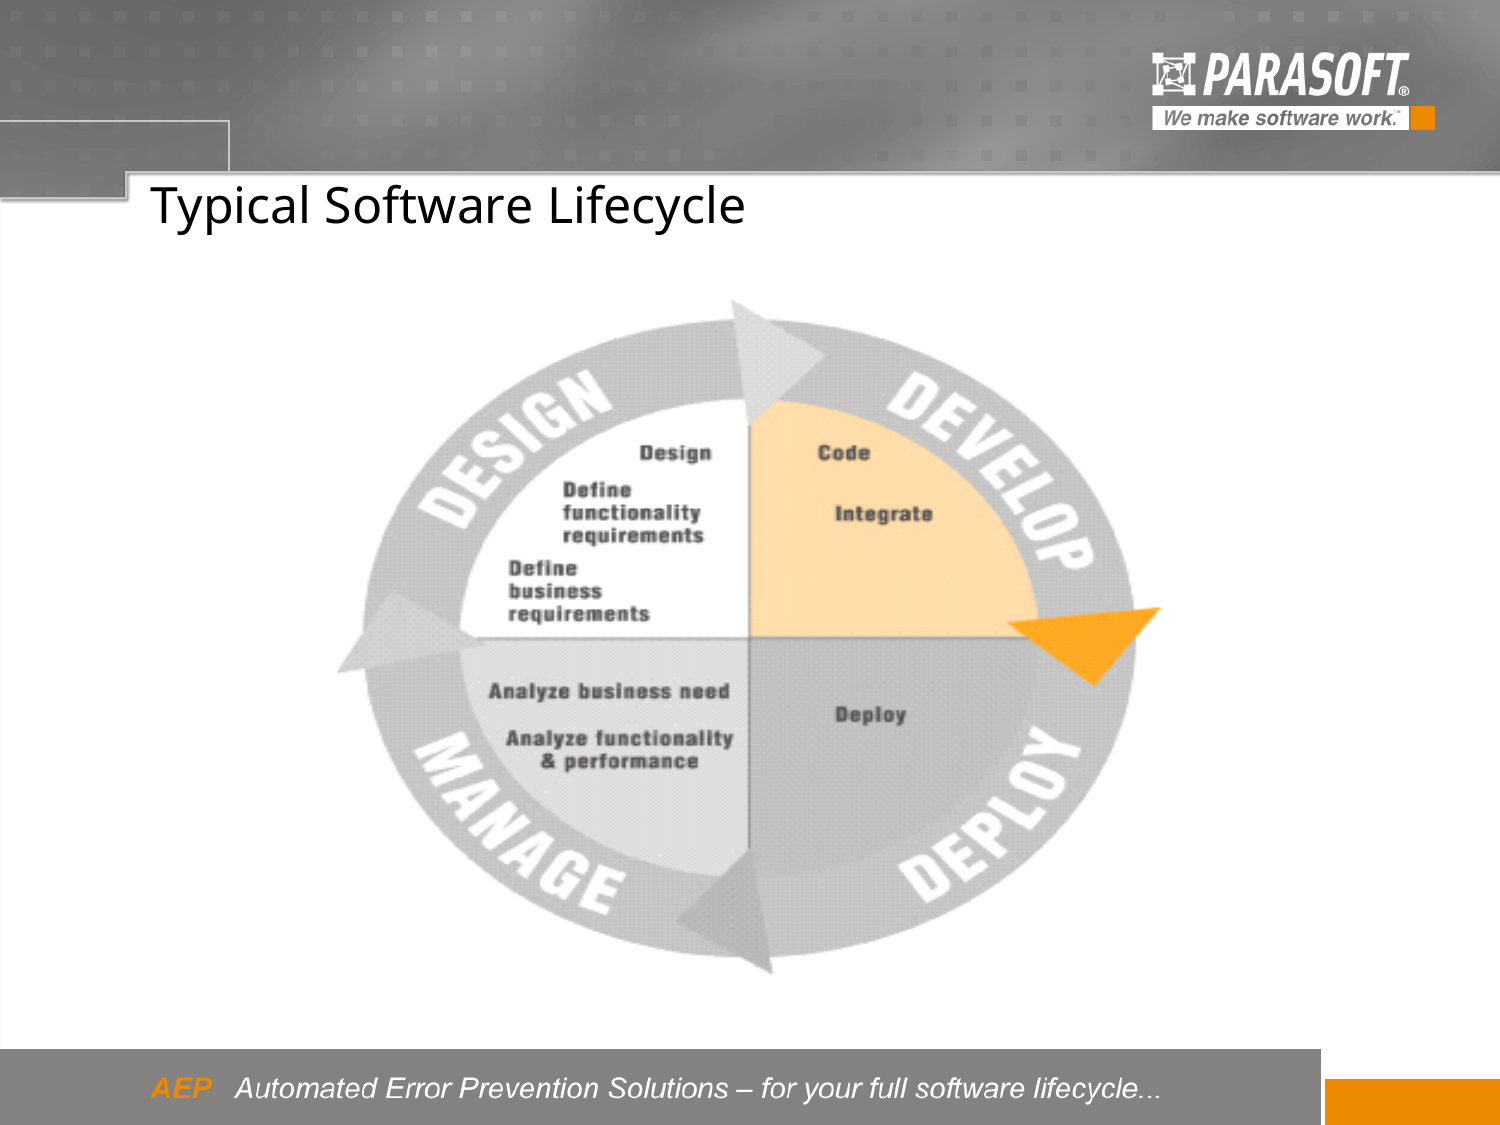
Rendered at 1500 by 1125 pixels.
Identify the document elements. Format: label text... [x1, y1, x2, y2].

title Typical Software Lifecycle [150, 166, 1426, 242]
picture [0, 0, 1500, 1125]
